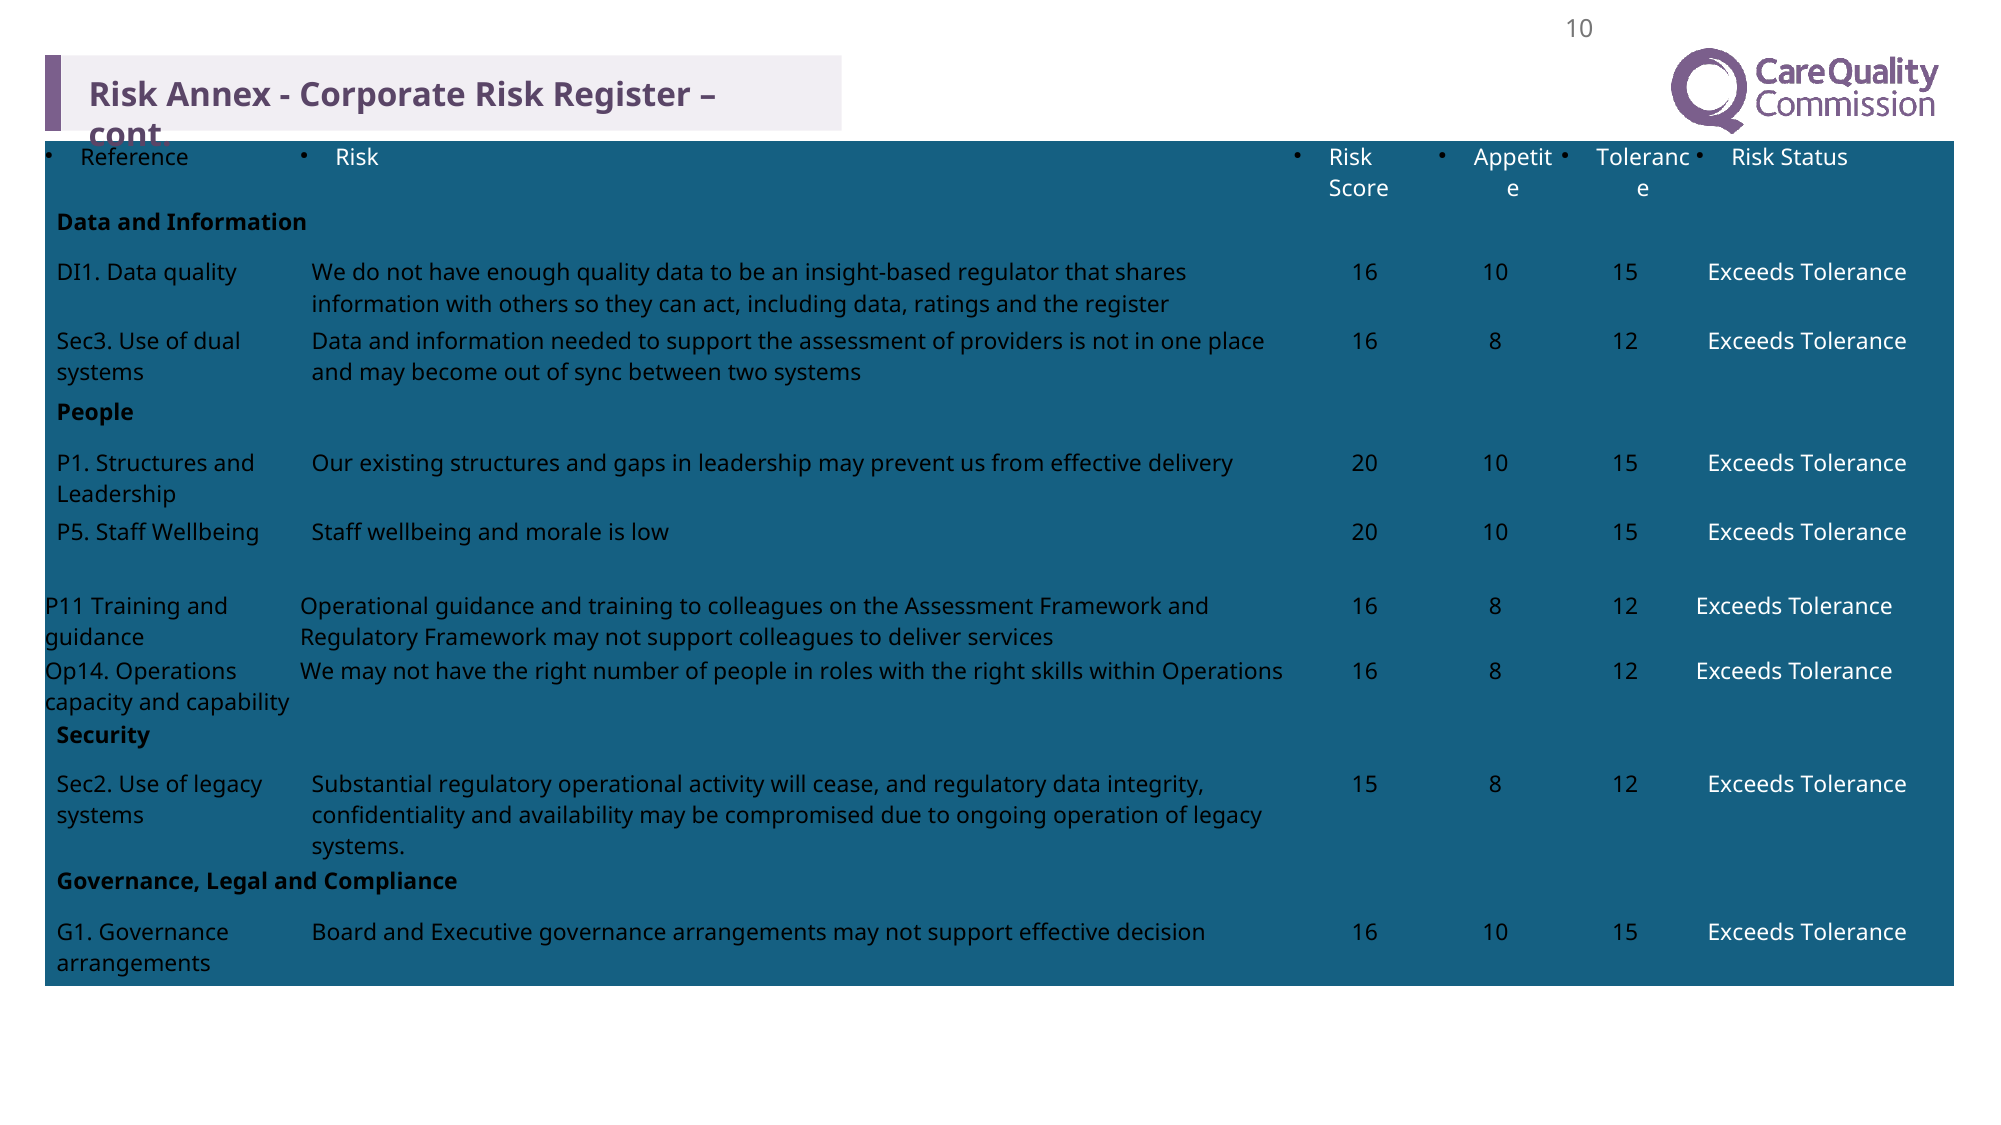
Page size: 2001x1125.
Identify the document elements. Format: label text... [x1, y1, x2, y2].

text_box Risk Annex - Corporate Risk Register – cont. [73, 65, 813, 122]
table_cell Data and Information [45, 206, 1954, 256]
table_cell Governance, Legal and Compliance [45, 865, 1954, 916]
table_cell We do not have enough quality data to be an insight-based regulator that shares information with others so they can act, including data, ratings and the register [300, 256, 1294, 325]
table_cell 15 [1555, 516, 1696, 590]
table_cell Exceeds Tolerance [1696, 768, 1954, 865]
table_cell P11 Training and guidance [45, 590, 300, 655]
table_cell 8 [1436, 325, 1555, 396]
table_cell 15 [1294, 768, 1436, 865]
table_cell 8 [1436, 590, 1555, 655]
table_header Risk Score [1294, 141, 1436, 206]
table_cell 10 [1436, 446, 1555, 516]
table_cell P5. Staff Wellbeing [45, 516, 300, 590]
table_cell Exceeds Tolerance [1696, 516, 1954, 590]
table_cell Board and Executive governance arrangements may not support effective decision [300, 916, 1294, 986]
table_cell 15 [1555, 446, 1696, 516]
table_cell 16 [1294, 916, 1436, 986]
table_cell DI1. Data quality [45, 256, 300, 325]
table_cell 12 [1555, 655, 1696, 719]
table_cell P1. Structures and Leadership [45, 446, 300, 516]
table_cell Exceeds Tolerance [1696, 916, 1954, 986]
table_cell Exceeds Tolerance [1696, 325, 1954, 396]
table_header Risk Status [1696, 141, 1954, 206]
table_cell Sec3. Use of dual systems [45, 325, 300, 396]
table_cell 8 [1436, 768, 1555, 865]
table_cell 12 [1555, 768, 1696, 865]
text_box [45, 55, 842, 131]
table_cell Exceeds Tolerance [1696, 590, 1954, 655]
table_cell 8 [1436, 655, 1555, 719]
table_cell Our existing structures and gaps in leadership may prevent us from effective delivery [300, 446, 1294, 516]
table_cell 10 [1436, 256, 1555, 325]
table_cell Exceeds Tolerance [1696, 256, 1954, 325]
table_cell 20 [1294, 516, 1436, 590]
table_cell 16 [1294, 590, 1436, 655]
table_header Appetite [1436, 141, 1555, 206]
table_cell Operational guidance and training to colleagues on the Assessment Framework and Regulatory Framework may not support colleagues to deliver services [300, 590, 1294, 655]
table_cell Op14. Operations capacity and capability [45, 655, 300, 719]
table_cell We may not have the right number of people in roles with the right skills within Operations [300, 655, 1294, 719]
table_cell Sec2. Use of legacy systems [45, 768, 300, 865]
table_cell 16 [1294, 655, 1436, 719]
table_cell Exceeds Tolerance [1696, 655, 1954, 719]
table_cell 10 [1436, 916, 1555, 986]
table_cell Security [45, 719, 1954, 768]
table_header Reference [45, 141, 300, 206]
table_cell Exceeds Tolerance [1696, 446, 1954, 516]
picture [1671, 59, 1939, 134]
table_cell 20 [1294, 446, 1436, 516]
table_cell G1. Governance arrangements [45, 916, 300, 986]
table_cell 12 [1555, 590, 1696, 655]
table_cell Data and information needed to support the assessment of providers is not in one place and may become out of sync between two systems [300, 325, 1294, 396]
table_cell Staff wellbeing and morale is low [300, 516, 1294, 590]
table_cell People [45, 396, 1954, 446]
text_box 10 [1550, 0, 2000, 59]
table_cell 16 [1294, 325, 1436, 396]
table_cell 10 [1436, 516, 1555, 590]
table_cell 15 [1555, 256, 1696, 325]
table_cell 12 [1555, 325, 1696, 396]
table_header Tolerance [1555, 141, 1696, 206]
table_header Risk [300, 141, 1294, 206]
table_cell 16 [1294, 256, 1436, 325]
table_cell 15 [1555, 916, 1696, 986]
table_cell Substantial regulatory operational activity will cease, and regulatory data integrity, confidentiality and availability may be compromised due to ongoing operation of legacy systems. [300, 768, 1294, 865]
